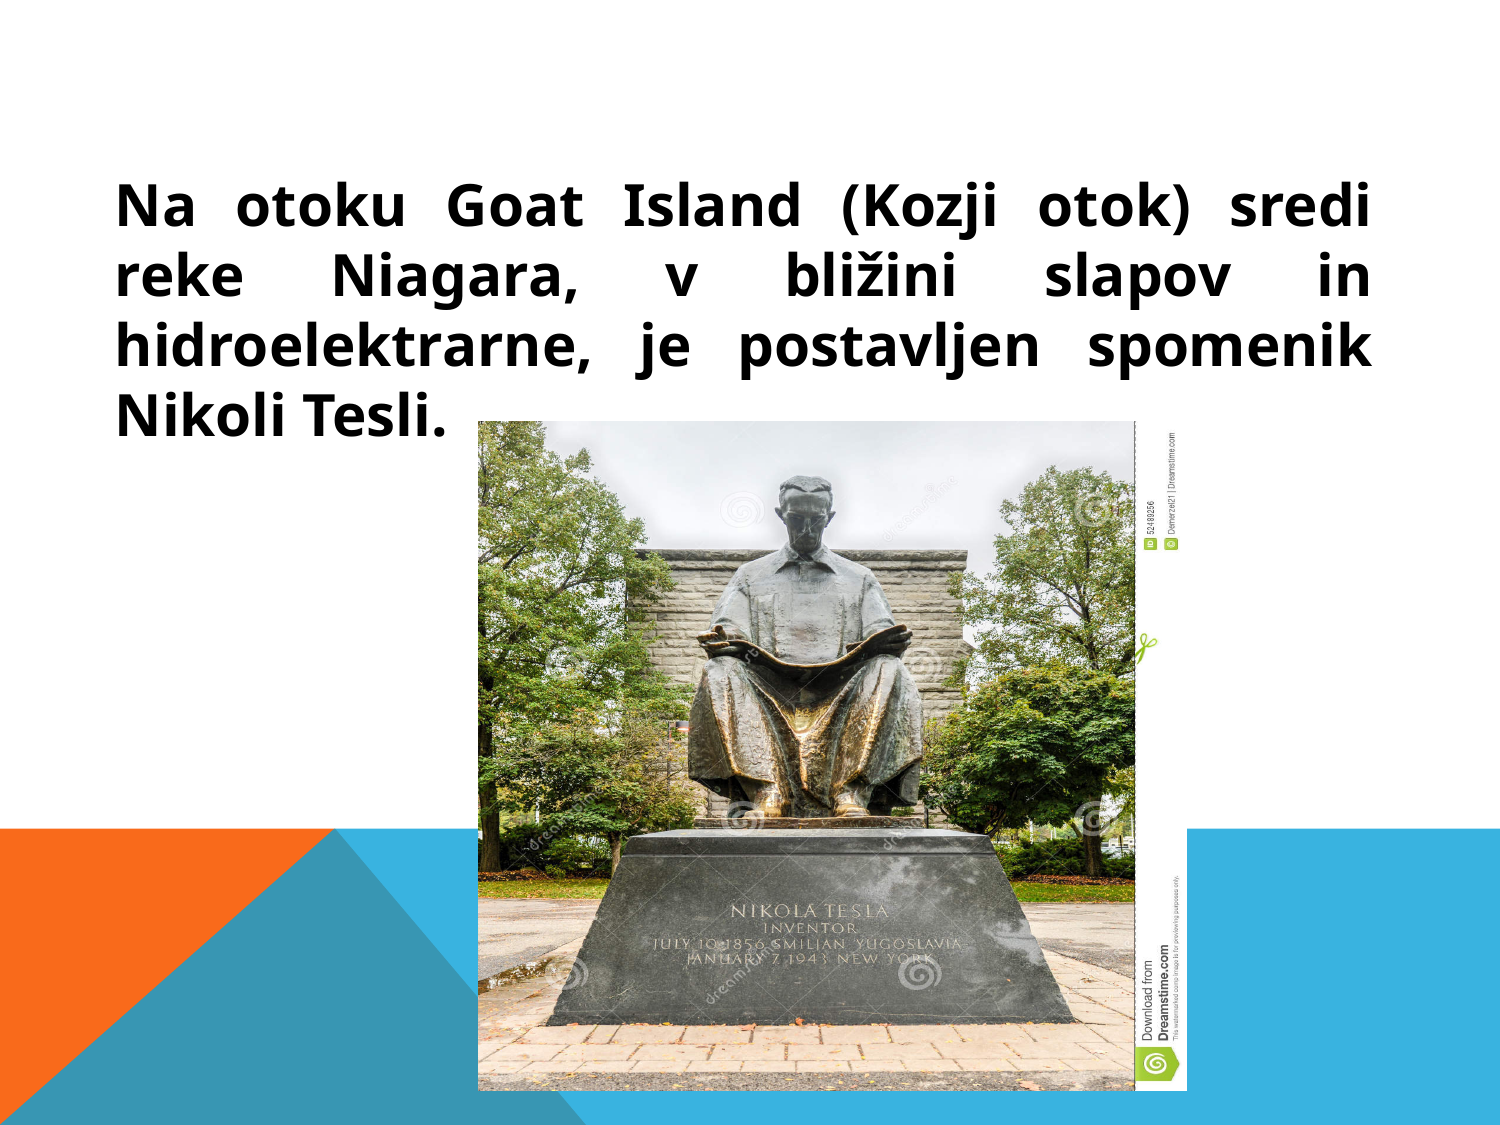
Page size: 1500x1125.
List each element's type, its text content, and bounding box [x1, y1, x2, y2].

text_box Na otoku Goat Island (Kozji otok) sredi reke Niagara, v bližini slapov in hidroelektrarne, je postavljen spomenik Nikoli Tesli. [100, 160, 1388, 456]
picture [478, 421, 1187, 1091]
